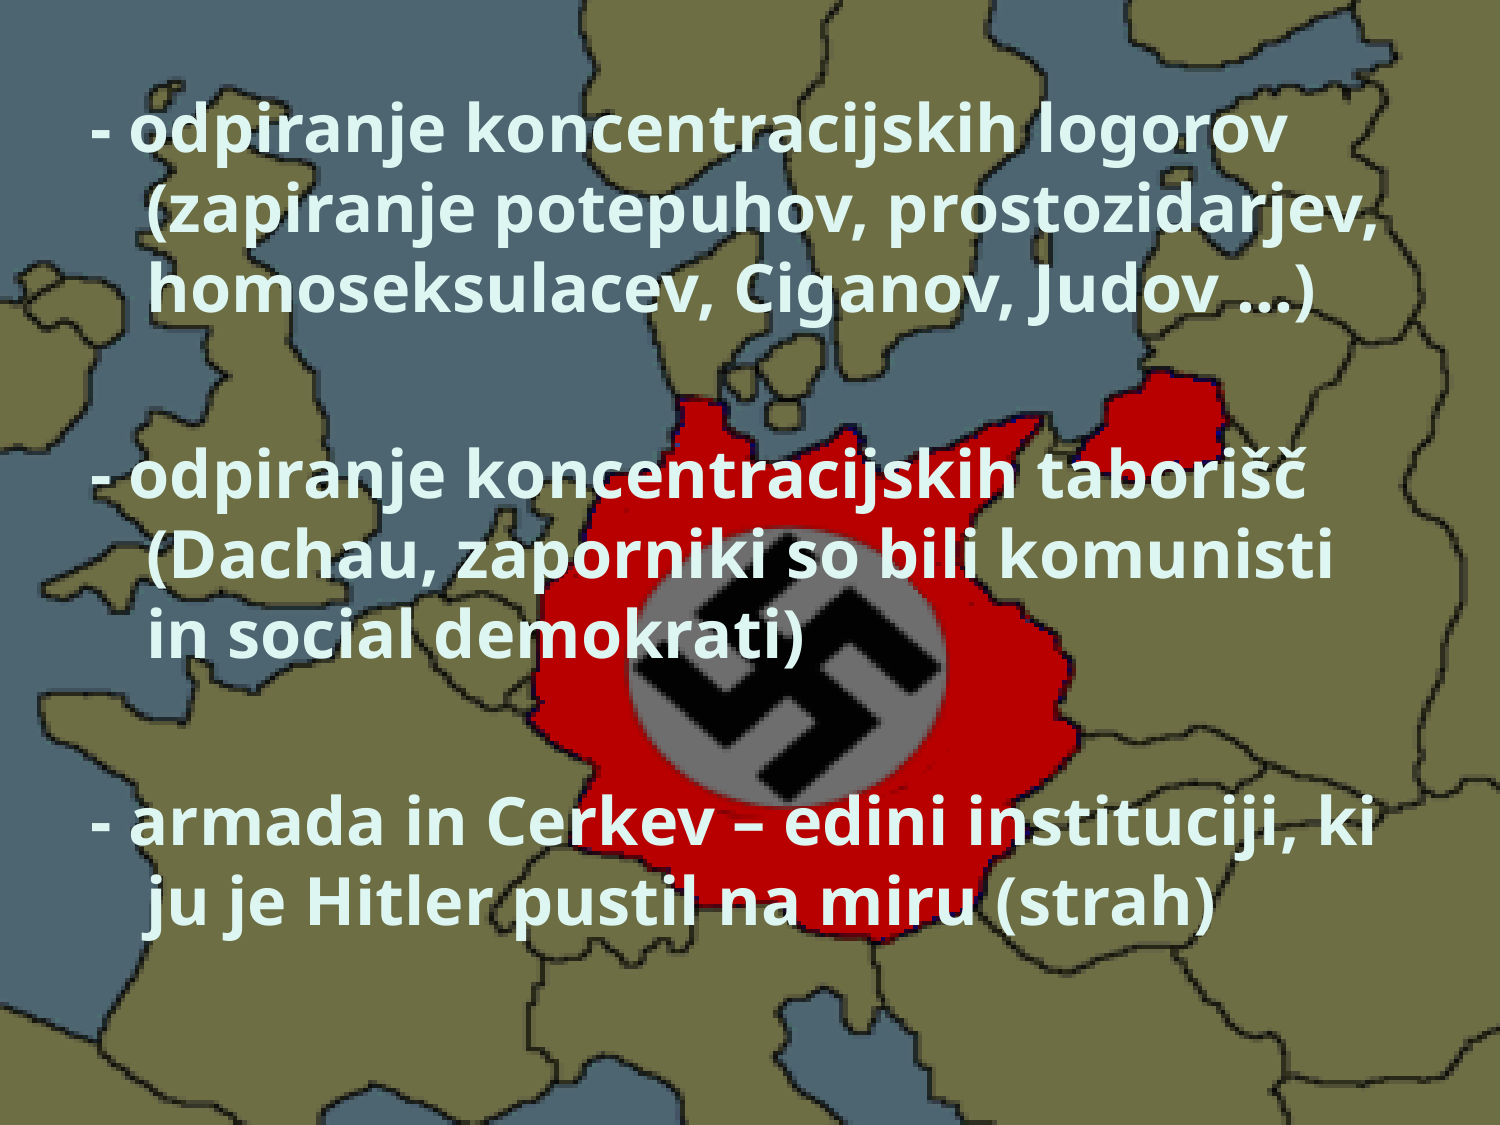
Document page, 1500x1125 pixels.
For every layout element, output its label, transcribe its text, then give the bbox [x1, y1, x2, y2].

list - odpiranje koncentracijskih logorov (zapiranje potepuhov, prostozidarjev, homoseksulacev, Ciganov, Judov …) - odpiranje koncentracijskih taborišč (Dachau, zaporniki so bili komunisti in social demokrati) - armada in Cerkev – edini instituciji, ki ju je Hitler pustil na miru (strah) [75, 78, 1425, 1005]
picture [0, 0, 1500, 1125]
